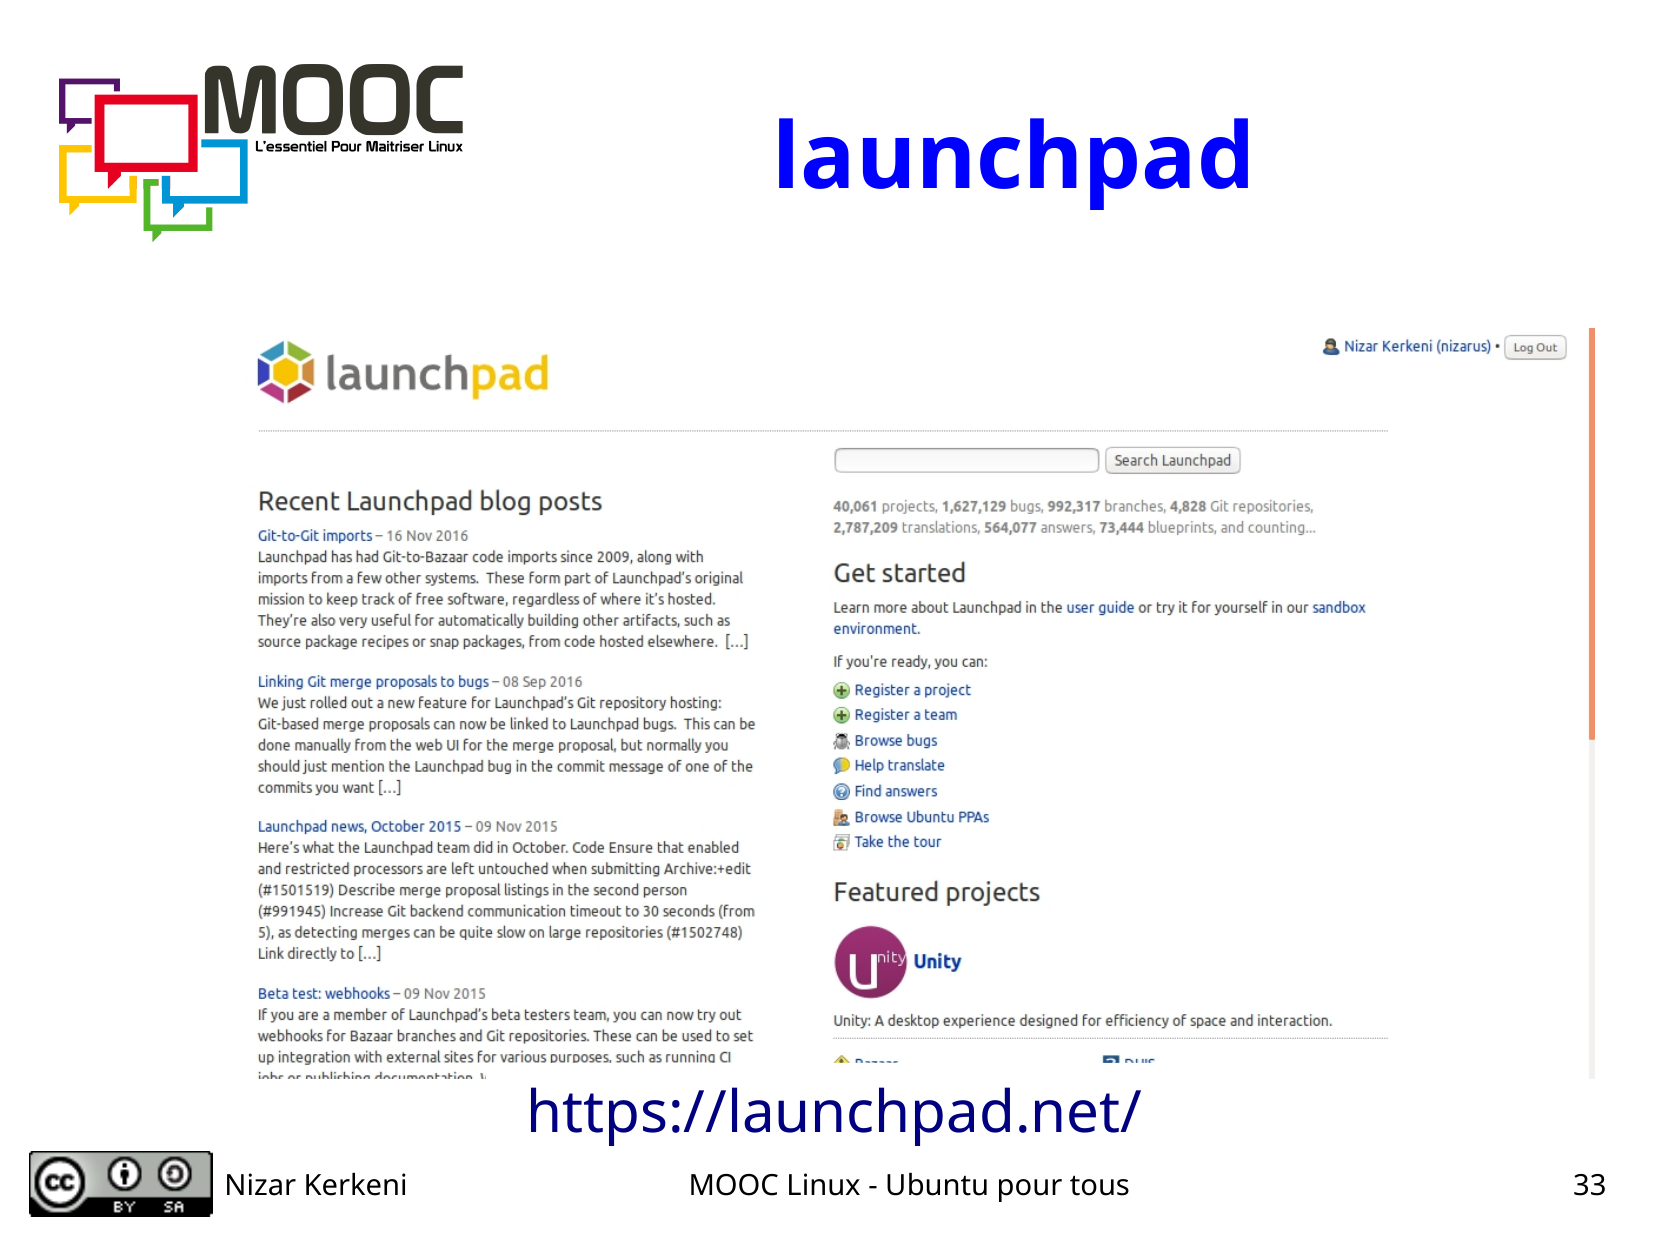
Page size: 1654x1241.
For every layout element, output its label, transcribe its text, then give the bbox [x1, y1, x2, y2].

title launchpad [460, 49, 1568, 257]
picture [29, 1151, 213, 1217]
picture [59, 290, 1595, 1117]
picture [59, 64, 460, 242]
text_box https://launchpad.net/ [485, 1062, 1168, 1144]
